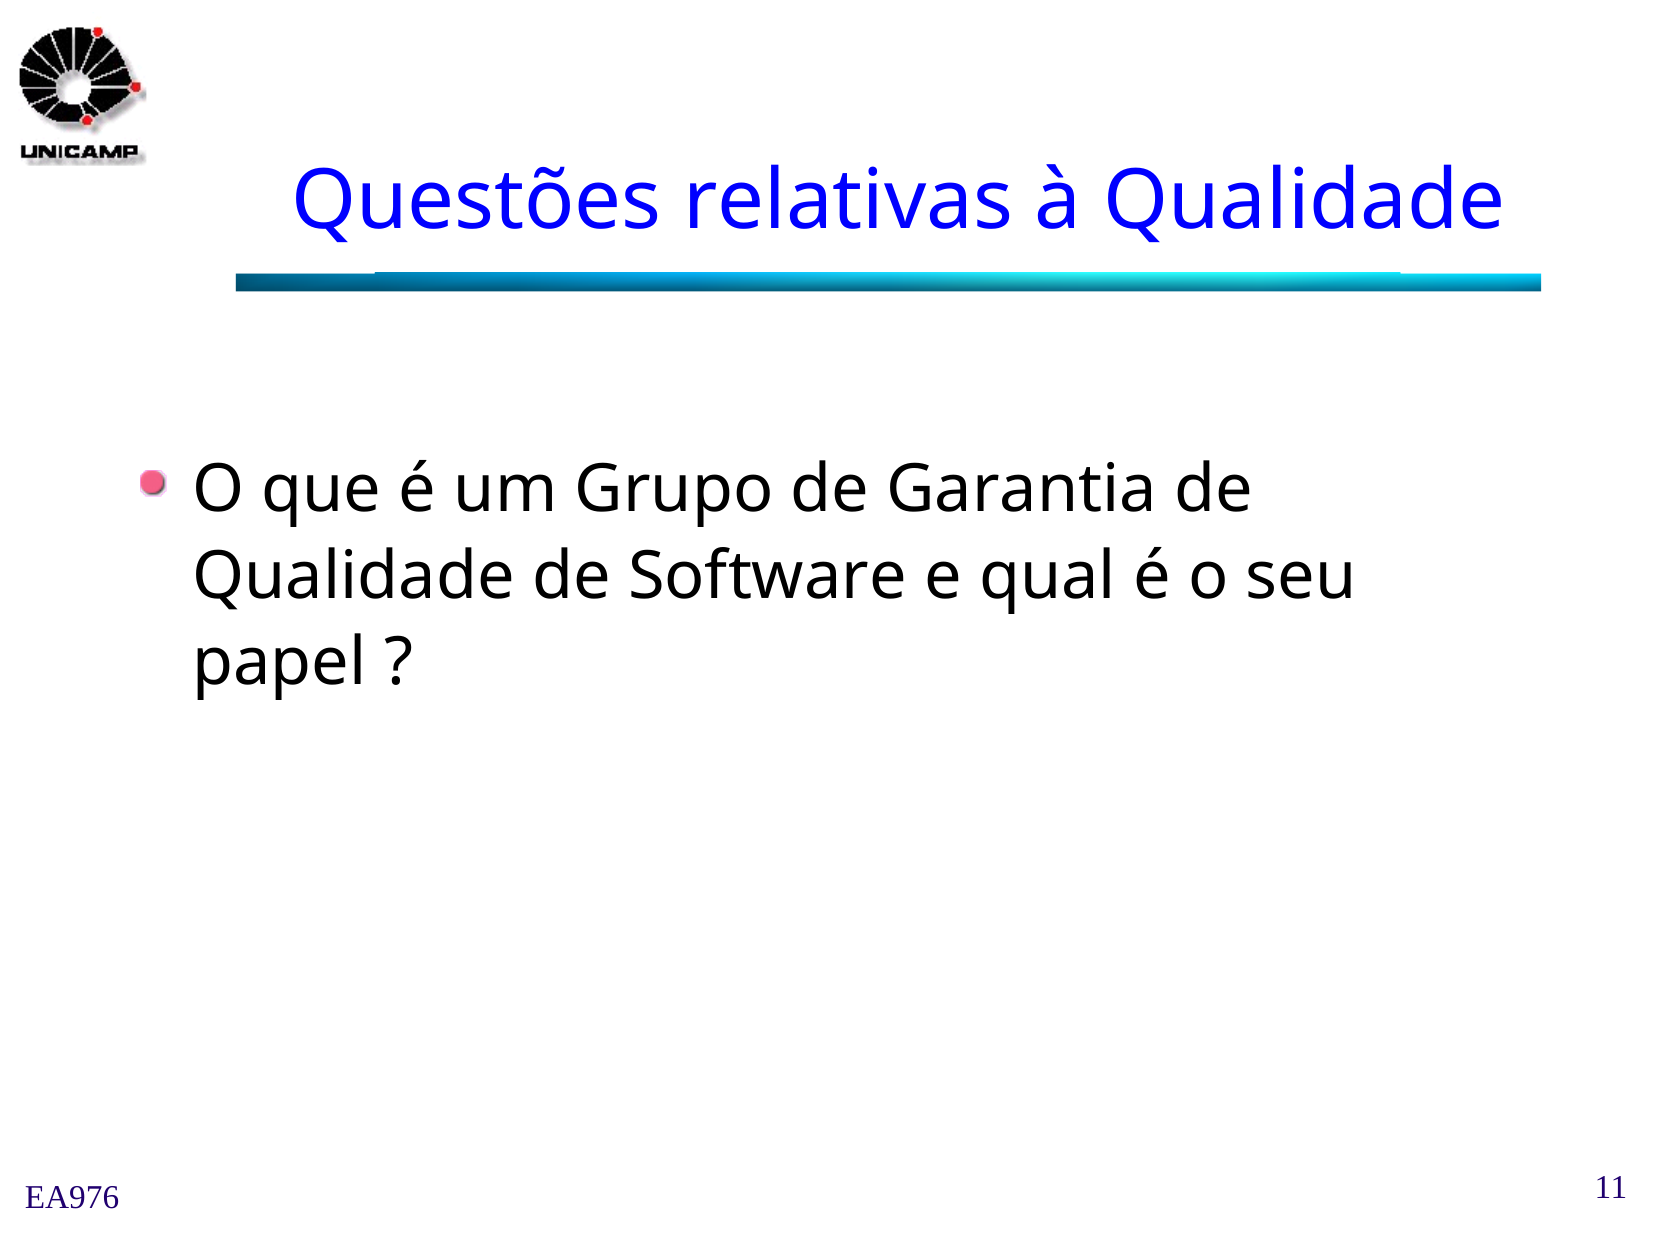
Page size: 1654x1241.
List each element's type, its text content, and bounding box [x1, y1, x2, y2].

title Questões relativas à Qualidade [264, 21, 1534, 250]
picture [125, 272, 1654, 295]
list O que é um Grupo de Garantia de Qualidade de Software e qual é o seu papel ? [121, 442, 1534, 1182]
